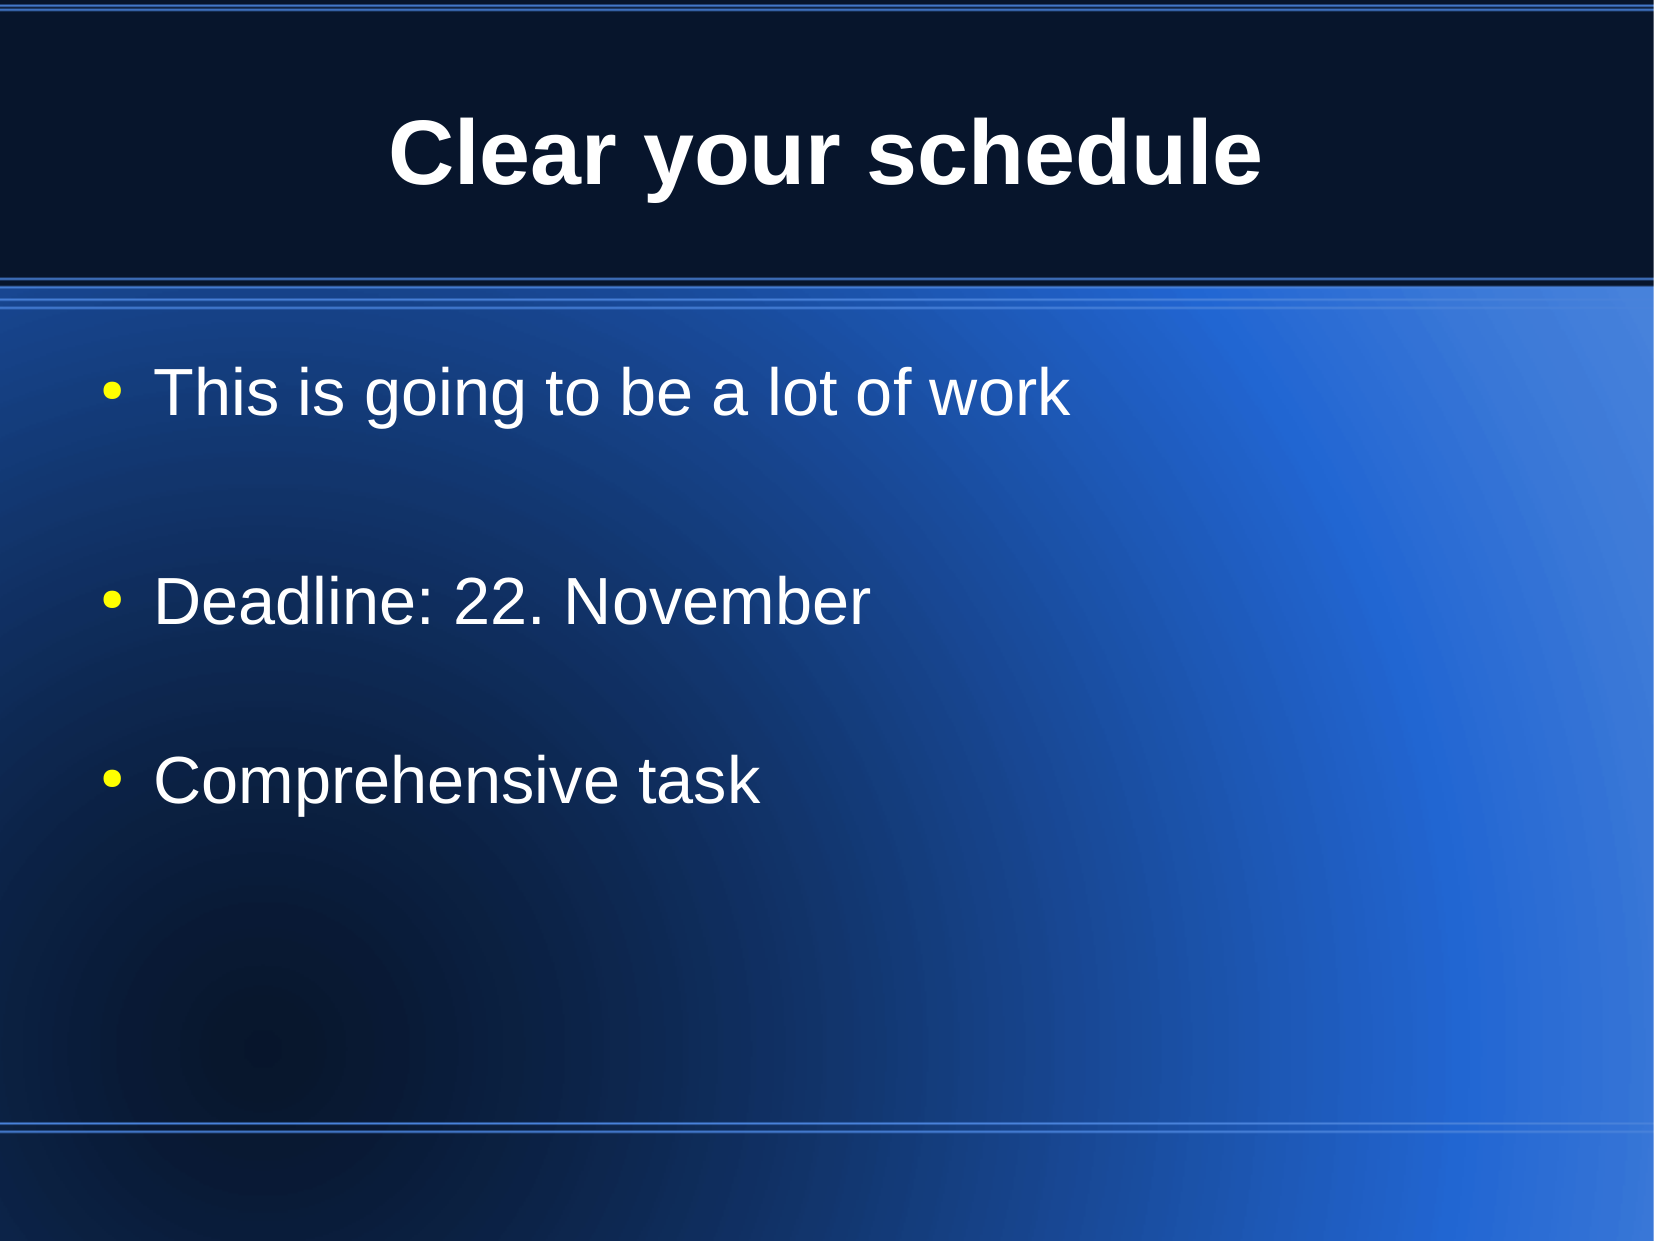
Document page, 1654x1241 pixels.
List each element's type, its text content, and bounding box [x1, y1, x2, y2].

list This is going to be a lot of work Deadline: 22. November Comprehensive task [82, 355, 1571, 1075]
picture [0, 0, 1654, 1241]
title Clear your schedule [82, 49, 1571, 257]
